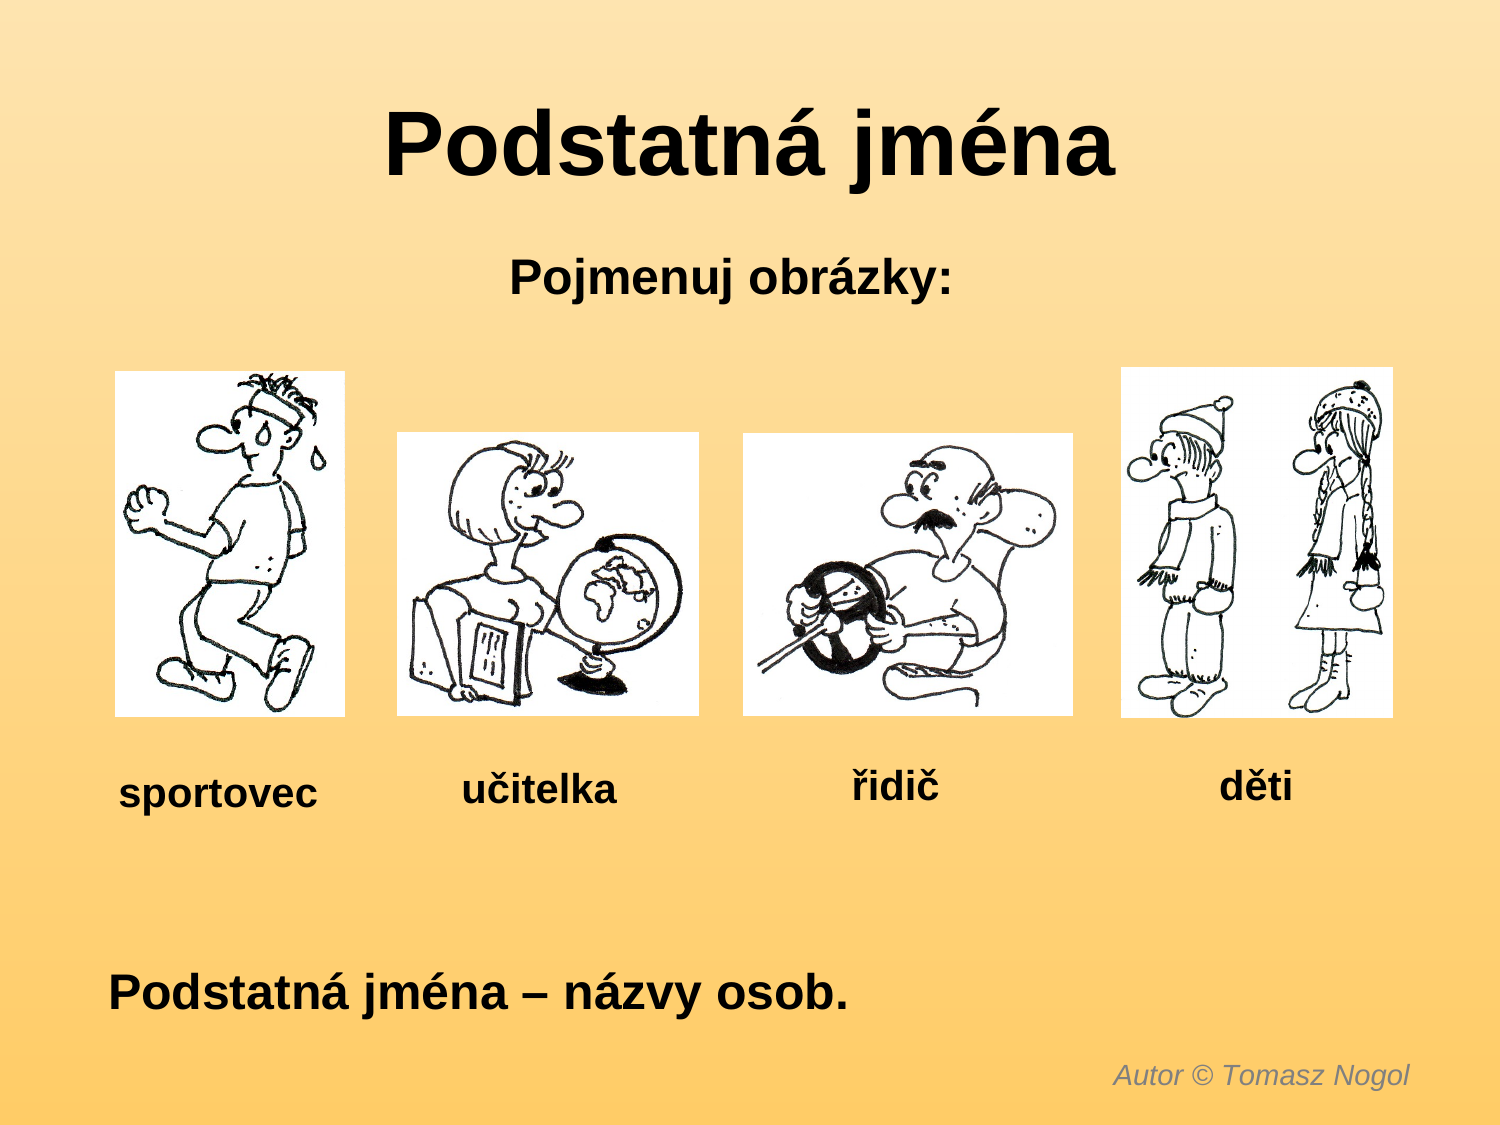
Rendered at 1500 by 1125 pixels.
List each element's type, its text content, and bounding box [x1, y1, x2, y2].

text_box učitelka [420, 753, 658, 820]
text_box Autor © Tomasz Nogol [1079, 1048, 1445, 1099]
picture [397, 432, 699, 716]
text_box řidič [777, 751, 1015, 817]
text_box Podstatná jména – názvy osob. [93, 952, 1044, 1028]
picture [115, 371, 345, 717]
text_box sportovec [99, 758, 337, 825]
picture [743, 433, 1073, 716]
text_box děti [1137, 751, 1375, 817]
title Podstatná jména [75, 45, 1426, 233]
text_box Pojmenuj obrázky: [367, 236, 1118, 313]
picture [1121, 367, 1393, 718]
